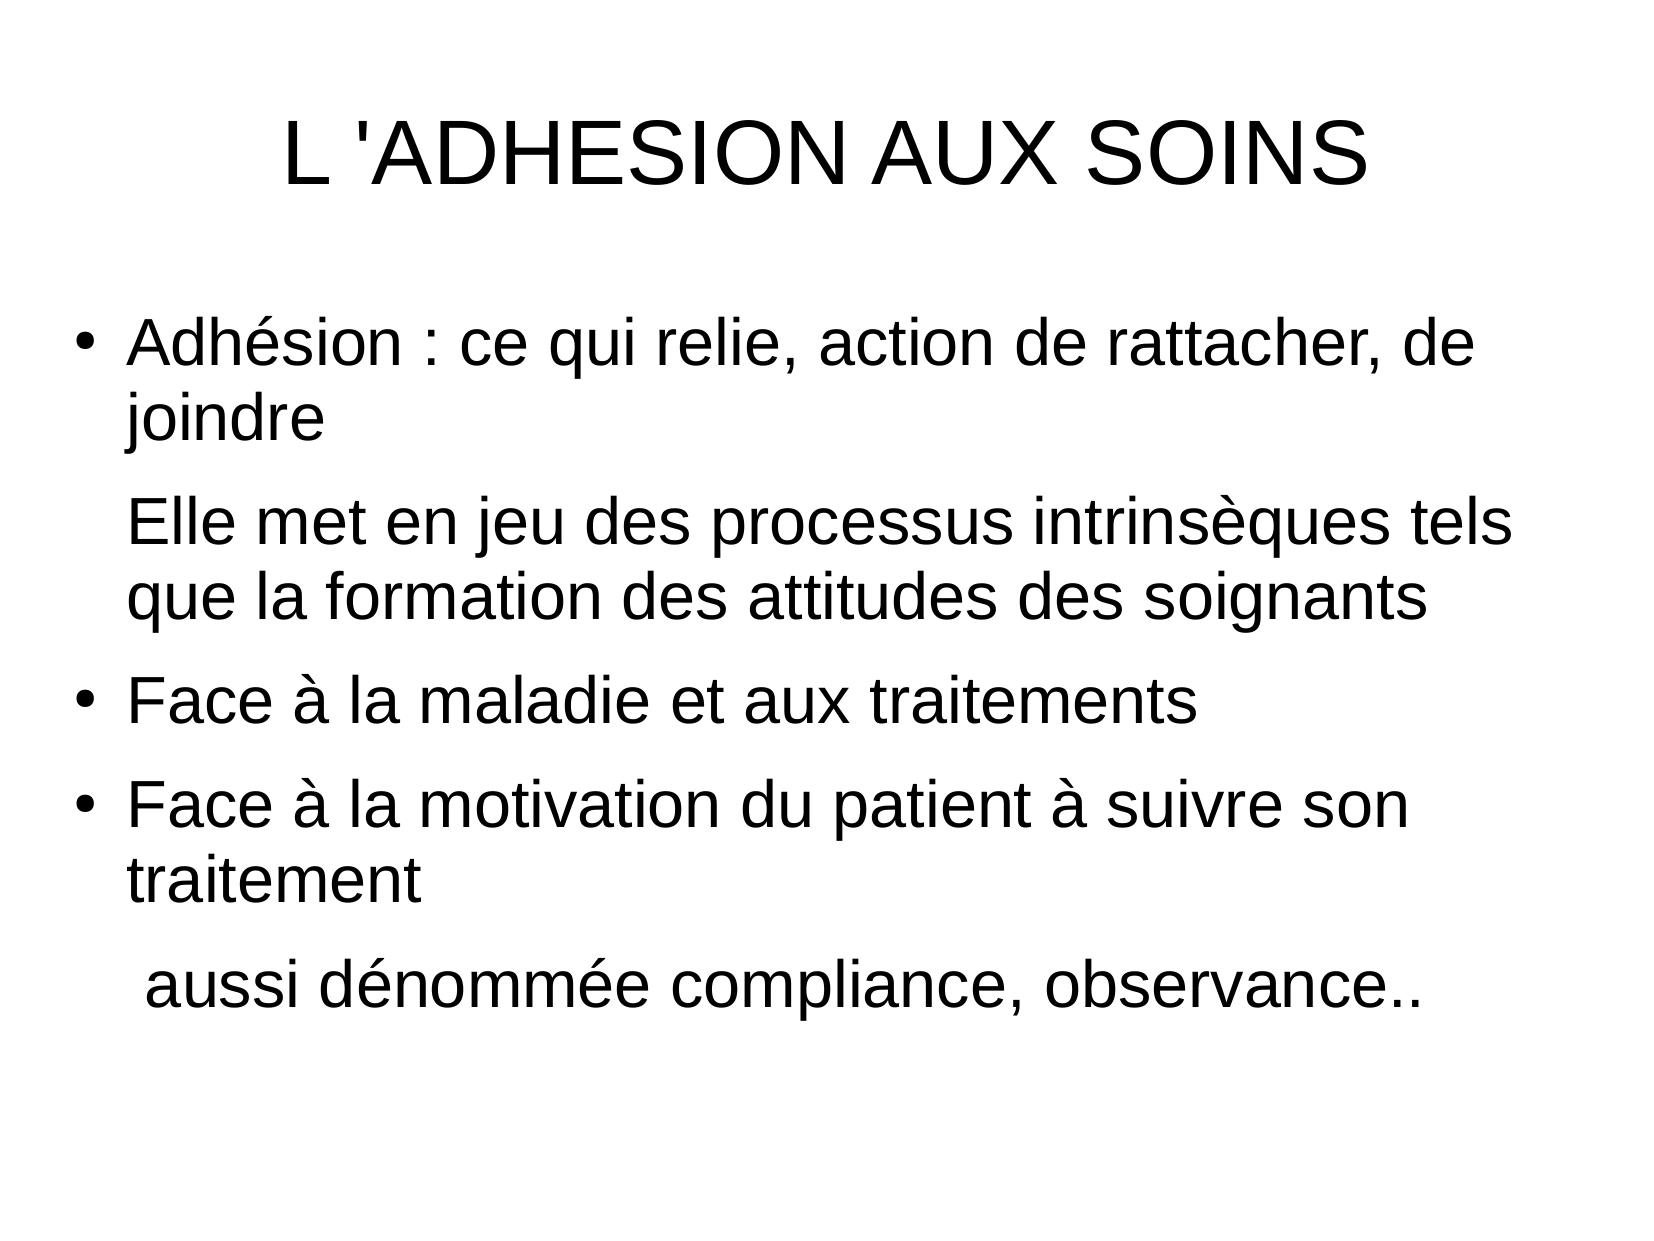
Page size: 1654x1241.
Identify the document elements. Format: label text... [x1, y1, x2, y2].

title L 'ADHESION AUX SOINS [82, 49, 1571, 257]
list Adhésion : ce qui relie, action de rattacher, de joindre Elle met en jeu des processus intrinsèques tels que la formation des attitudes des soignants Face à la maladie et aux traitements Face à la motivation du patient à suivre son traitement aussi dénommée compliance, observance.. [55, 305, 1544, 1124]
